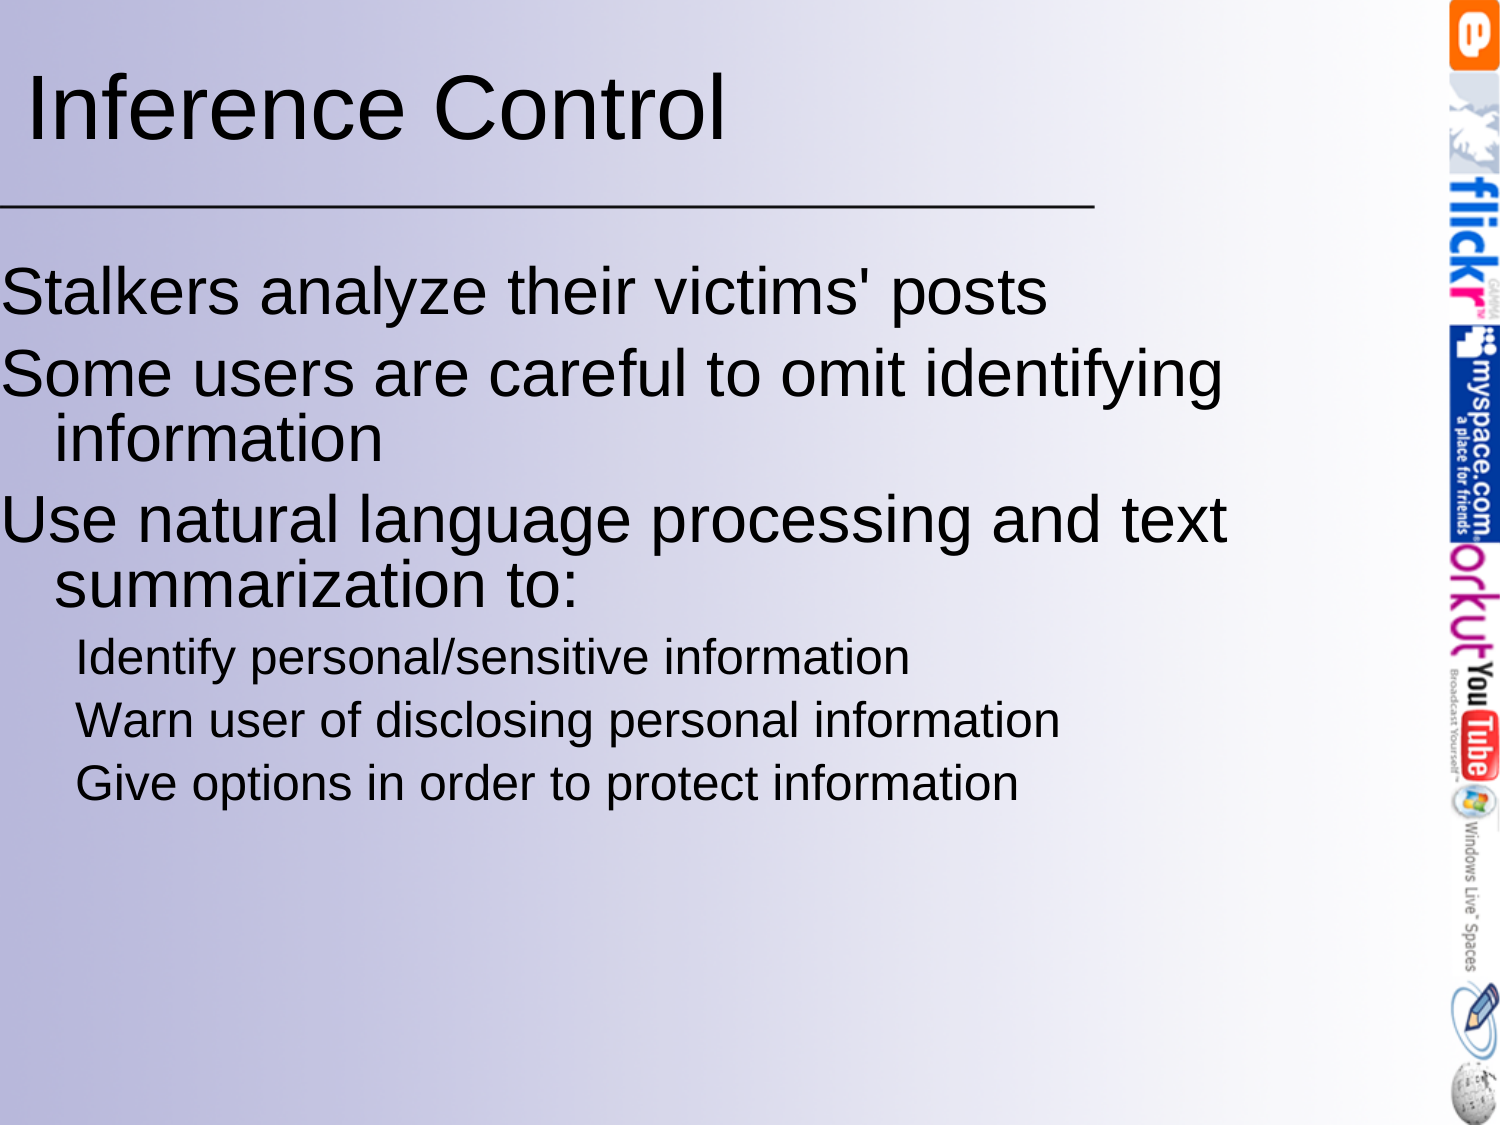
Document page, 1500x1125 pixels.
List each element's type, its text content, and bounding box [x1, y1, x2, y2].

title Inference Control [0, 44, 1350, 181]
picture [0, 0, 1500, 1125]
list Stalkers analyze their victims' posts Some users are careful to omit identifying information Use natural language processing and text summarization to: Identify personal/sensitive information Warn user of disclosing personal information Give options in order to protect information [0, 262, 1350, 991]
